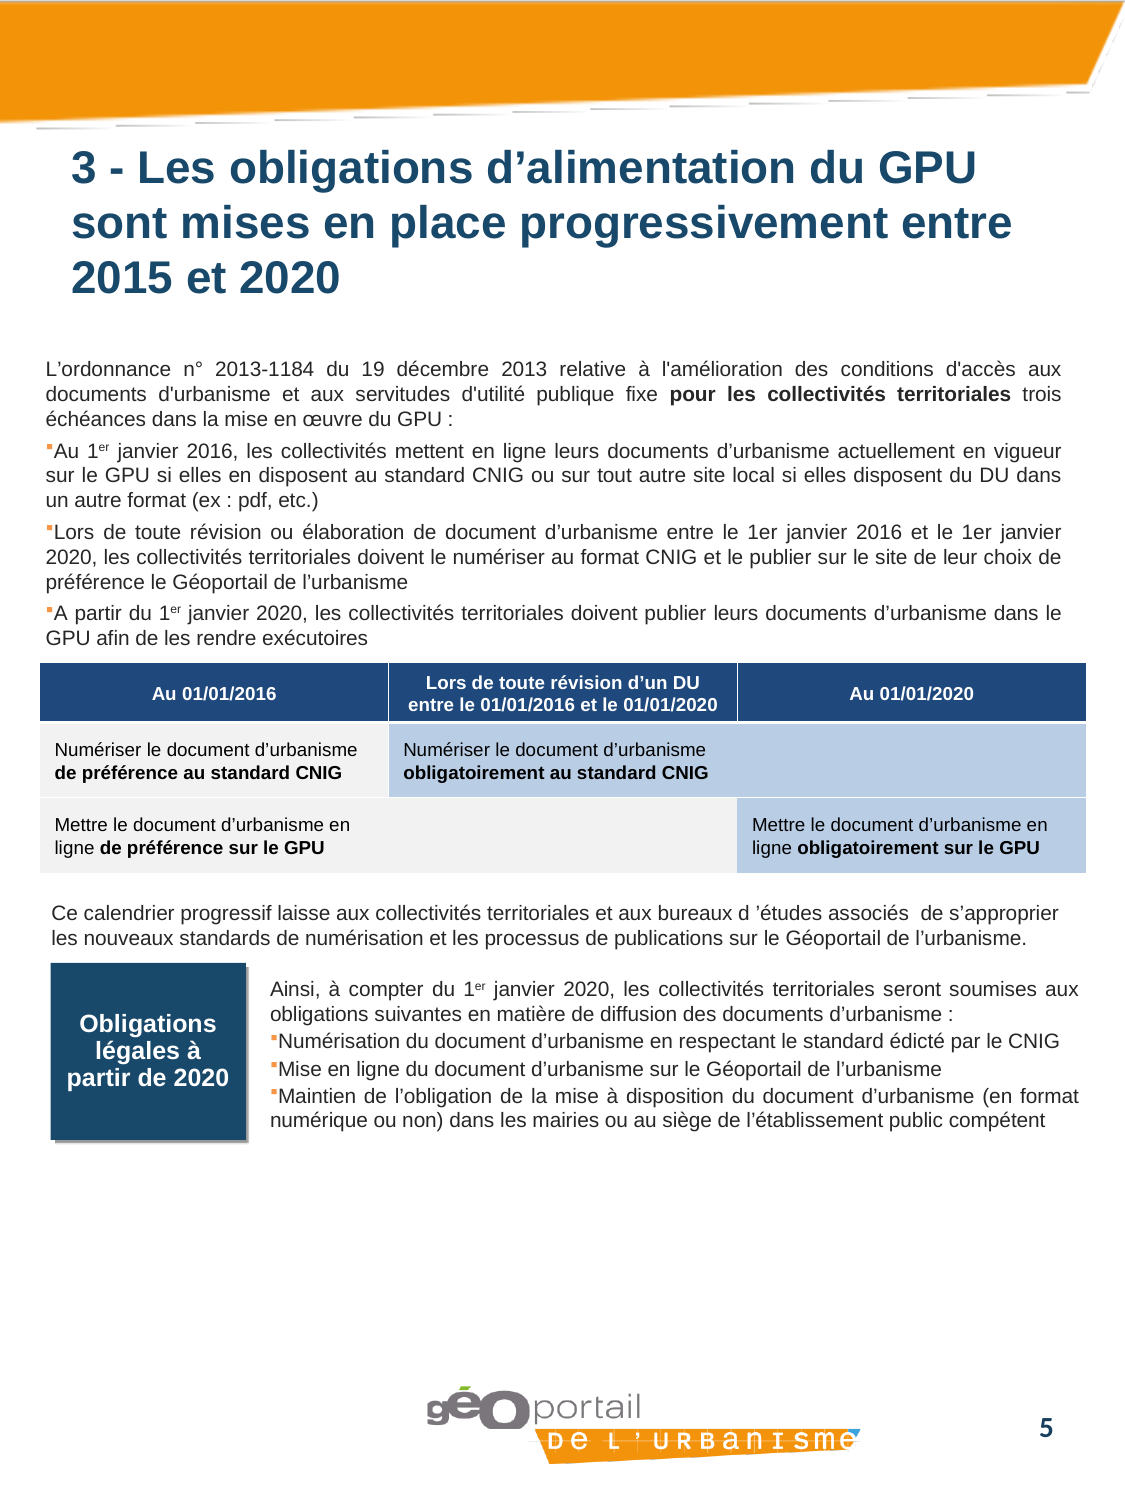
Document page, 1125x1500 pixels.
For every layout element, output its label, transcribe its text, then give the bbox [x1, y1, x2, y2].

title 3 - Les obligations d’alimentation du GPU sont mises en place progressivement entre 2015 et 2020 [56, 129, 1088, 288]
table_cell Mettre le document d’urbanisme en ligne obligatoirement sur le GPU [737, 798, 1086, 873]
table_cell Mettre le document d’urbanisme en ligne de préférence sur le GPU [40, 798, 389, 873]
text_box Obligations légales à partir de 2020 [50, 962, 246, 1140]
text_box L’ordonnance n° 2013-1184 du 19 décembre 2013 relative à l'amélioration des conditions d'accès aux documents d'urbanisme et aux servitudes d'utilité publique fixe pour les collectivités territoriales trois échéances dans la mise en œuvre du GPU : Au 1er janvier 2016, les collectivités mettent en ligne leurs documents d’urbanisme actuellement en vigueur sur le GPU si elles en disposent au standard CNIG ou sur tout autre site local si elles disposent du DU dans un autre format (ex : pdf, etc.) Lors de toute révision ou élaboration de document d’urbanisme entre le 1er janvier 2016 et le 1er janvier 2020, les collectivités territoriales doivent le numériser au format CNIG et le publier sur le site de leur choix de préférence le Géoportail de l’urbanisme A partir du 1er janvier 2020, les collectivités territoriales doivent publier leurs documents d’urbanisme dans le GPU afin de les rendre exécutoires [30, 348, 1077, 658]
picture [391, 1245, 892, 1500]
table_cell [389, 798, 737, 873]
table_header Au 01/01/2016 [40, 663, 388, 721]
text_box <numéro> [937, 1389, 1069, 1462]
table_cell Numériser le document d’urbanisme de préférence au standard CNIG [40, 724, 388, 797]
table_header Lors de toute révision d’un DU entre le 01/01/2016 et le 01/01/2020 [389, 663, 737, 721]
table_header Au 01/01/2020 [738, 663, 1086, 721]
table_cell [737, 724, 1086, 797]
text_box Ce calendrier progressif laisse aux collectivités territoriales et aux bureaux d ’études associés de s’approprier les nouveaux standards de numérisation et les processus de publications sur le Géoportail de l’urbanisme. [36, 891, 1083, 958]
text_box Ainsi, à compter du 1er janvier 2020, les collectivités territoriales seront soumises aux obligations suivantes en matière de diffusion des documents d’urbanisme : Numérisation du document d’urbanisme en respectant le standard édicté par le CNIG Mise en ligne du document d’urbanisme sur le Géoportail de l’urbanisme Maintien de l’obligation de la mise à disposition du document d’urbanisme (en format numérique ou non) dans les mairies ou au siège de l’établissement public compétent [255, 970, 1094, 1139]
table_cell Numériser le document d’urbanisme obligatoirement au standard CNIG [389, 724, 737, 797]
